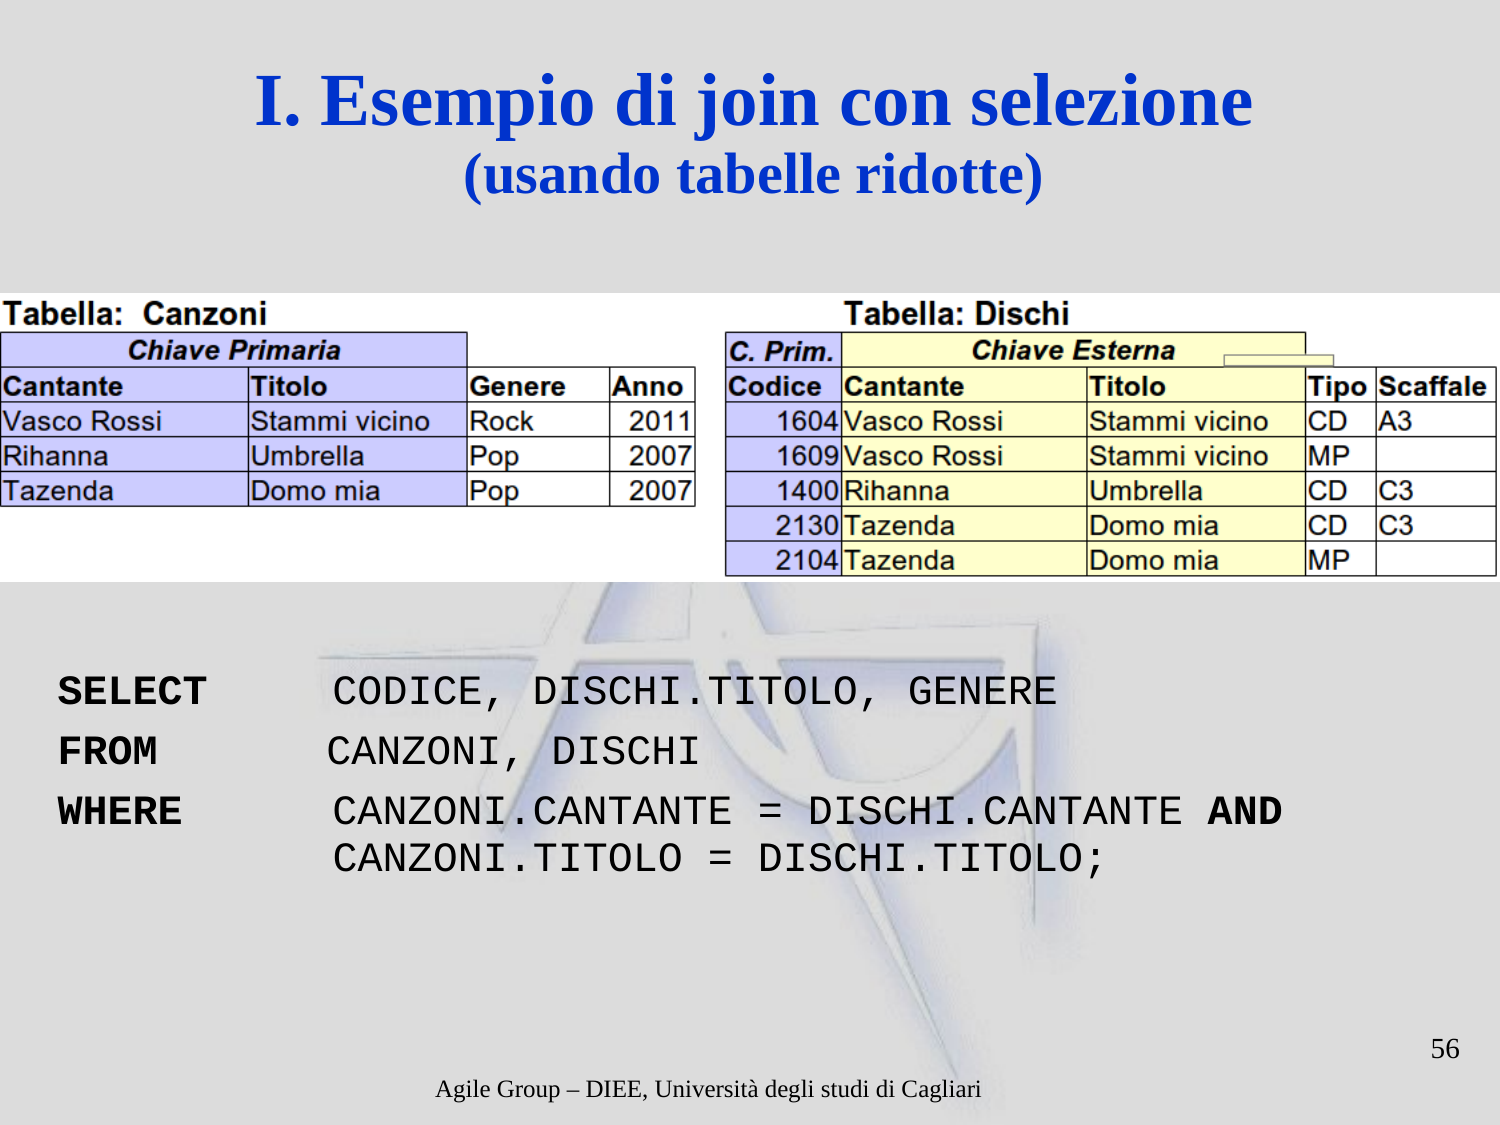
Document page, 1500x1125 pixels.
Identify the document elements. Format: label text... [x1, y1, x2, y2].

title I. Esempio di join con selezione (usando tabelle ridotte) [75, 50, 1434, 214]
list SELECT CODICE, DISCHI.TITOLO, GENERE FROM CANZONI, DISCHI WHERE CANZONI.CANTANTE = DISCHI.CANTANTE AND CANZONI.TITOLO = DISCHI.TITOLO; [42, 662, 1388, 892]
picture [0, 0, 1500, 1125]
